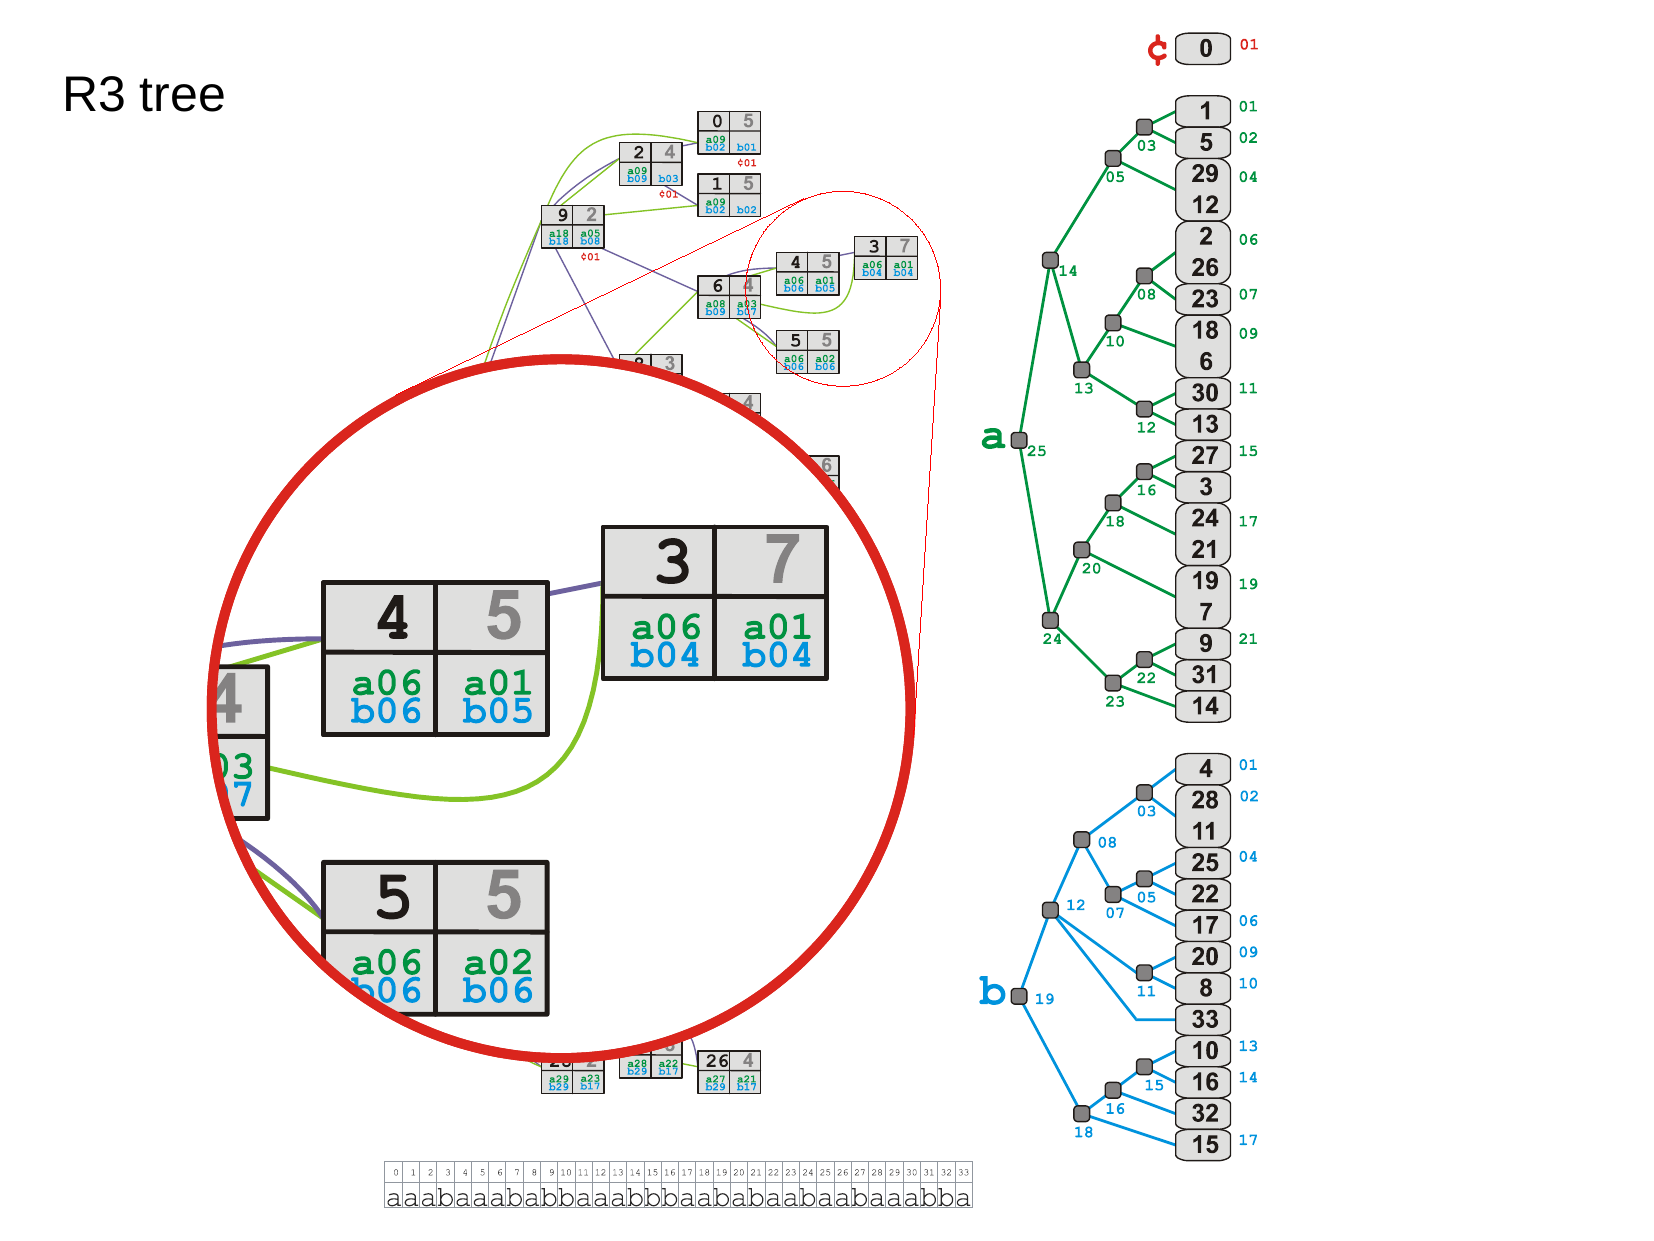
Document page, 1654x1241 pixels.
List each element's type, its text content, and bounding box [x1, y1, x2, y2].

text_box R3 tree [59, 59, 266, 130]
picture [206, 32, 1270, 1208]
